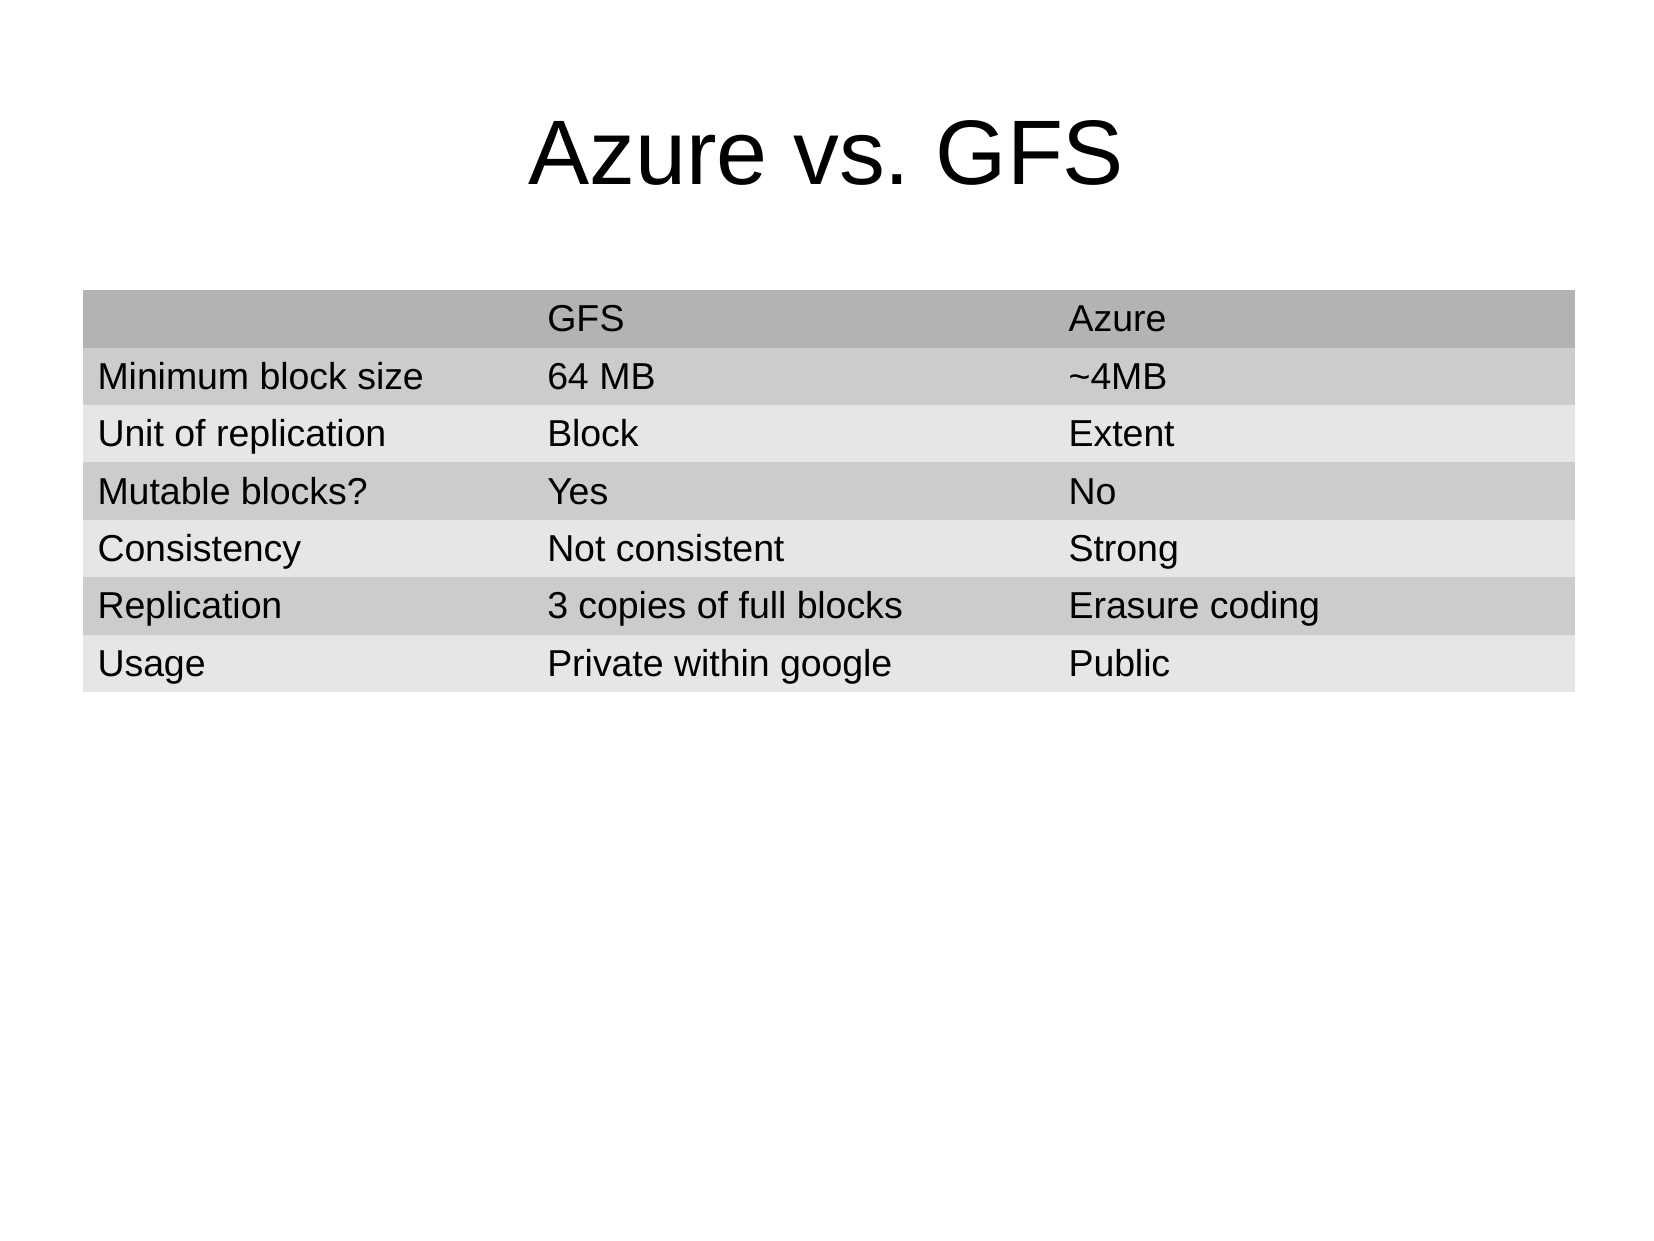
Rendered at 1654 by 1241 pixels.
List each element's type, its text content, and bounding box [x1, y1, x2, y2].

title Azure vs. GFS [82, 49, 1571, 257]
table_cell Block [533, 405, 1054, 462]
table_cell Not consistent [533, 520, 1054, 577]
table_cell Extent [1054, 405, 1575, 462]
table_cell 3 copies of full blocks [533, 577, 1054, 635]
table_cell Erasure coding [1054, 577, 1575, 635]
table_cell Consistency [83, 520, 533, 577]
table_cell Replication [83, 577, 533, 635]
table_header [83, 290, 533, 348]
table_cell Private within google [533, 635, 1054, 692]
table_cell Mutable blocks? [83, 462, 533, 520]
table_cell ~4MB [1054, 348, 1575, 405]
table_cell Usage [83, 635, 533, 692]
table_cell Public [1054, 635, 1575, 692]
table_cell Strong [1054, 520, 1575, 577]
table_cell Unit of replication [83, 405, 533, 462]
table_header Azure [1054, 290, 1575, 348]
table_cell Minimum block size [83, 348, 533, 405]
table_cell 64 MB [533, 348, 1054, 405]
table_cell Yes [533, 462, 1054, 520]
table_cell No [1054, 462, 1575, 520]
table_header GFS [533, 290, 1054, 348]
